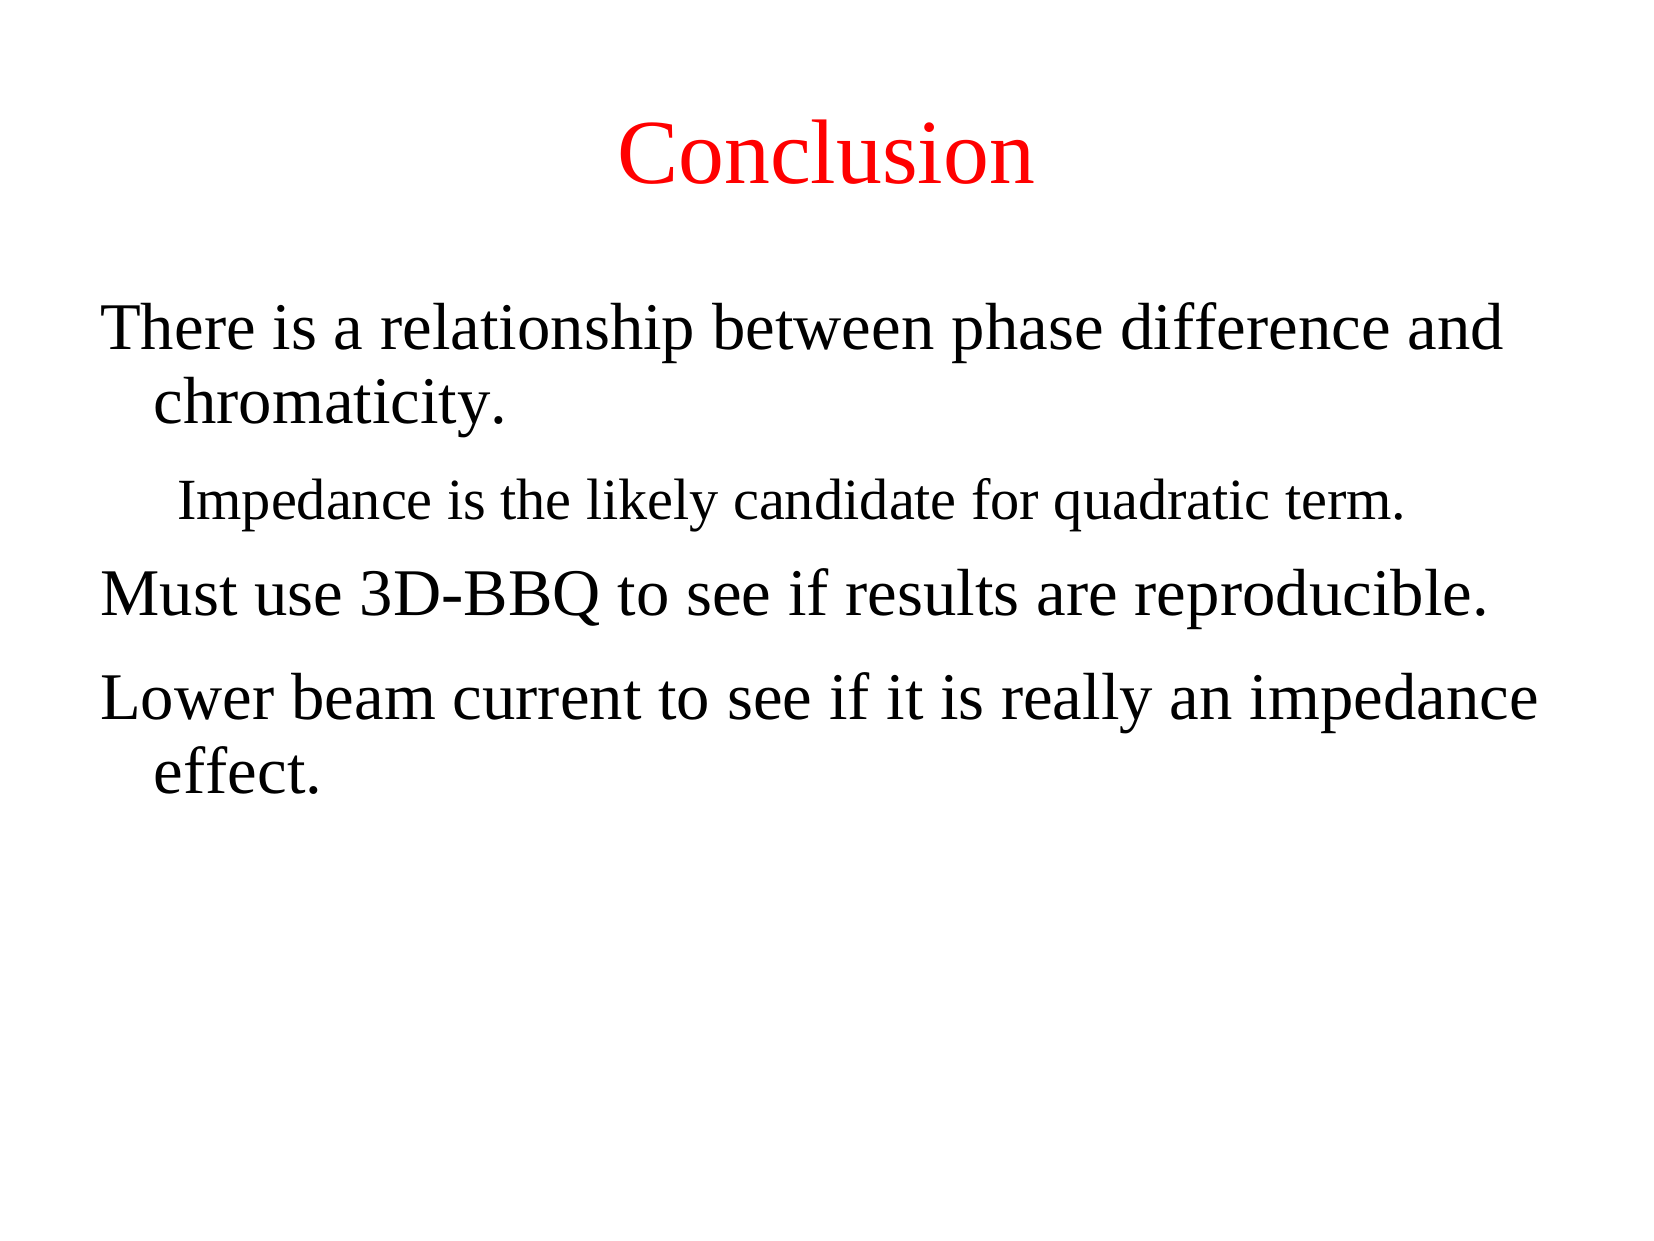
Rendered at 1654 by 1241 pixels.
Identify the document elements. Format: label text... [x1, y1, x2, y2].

list There is a relationship between phase difference and chromaticity. Impedance is the likely candidate for quadratic term. Must use 3D-BBQ to see if results are reproducible. Lower beam current to see if it is really an impedance effect. [82, 290, 1571, 1094]
title Conclusion [82, 49, 1571, 257]
